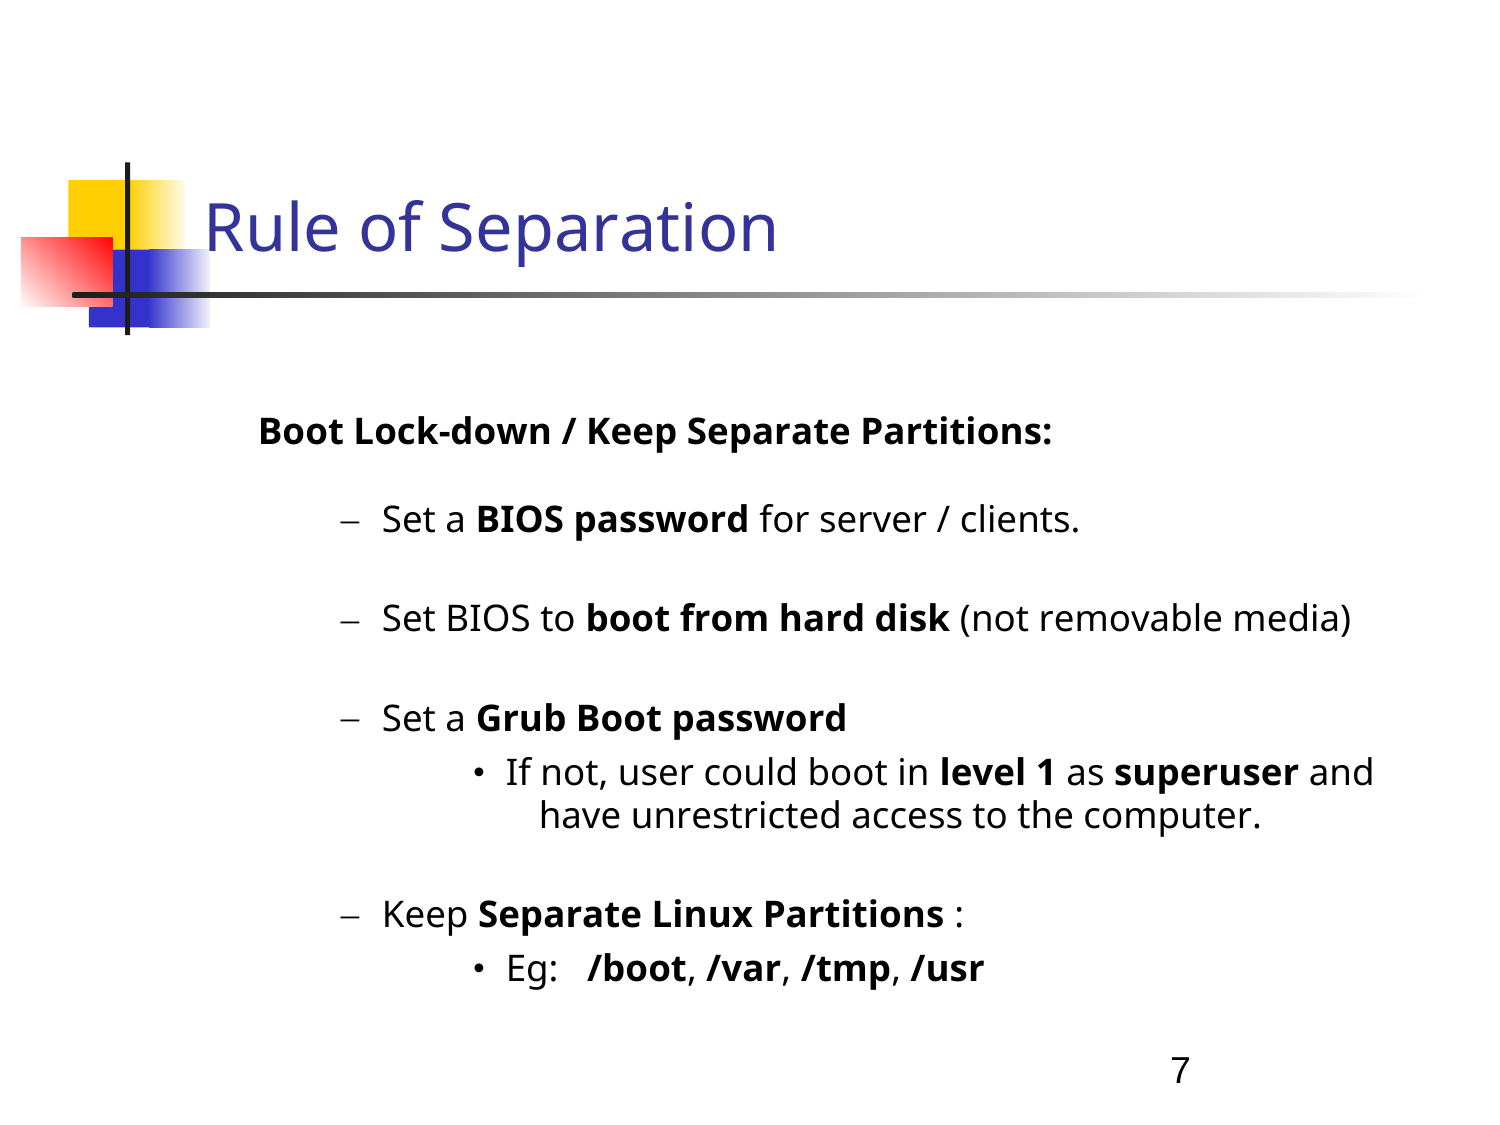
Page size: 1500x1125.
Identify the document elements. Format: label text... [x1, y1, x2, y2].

title Rule of Separation [188, 35, 1468, 276]
list Boot Lock-down / Keep Separate Partitions: Set a BIOS password for server / clients. Set BIOS to boot from hard disk (not removable media) Set a Grub Boot password If not, user could boot in level 1 as superuser and have unrestricted access to the computer. Keep Separate Linux Partitions : Eg: /boot, /var, /tmp, /usr [193, 331, 1469, 1007]
